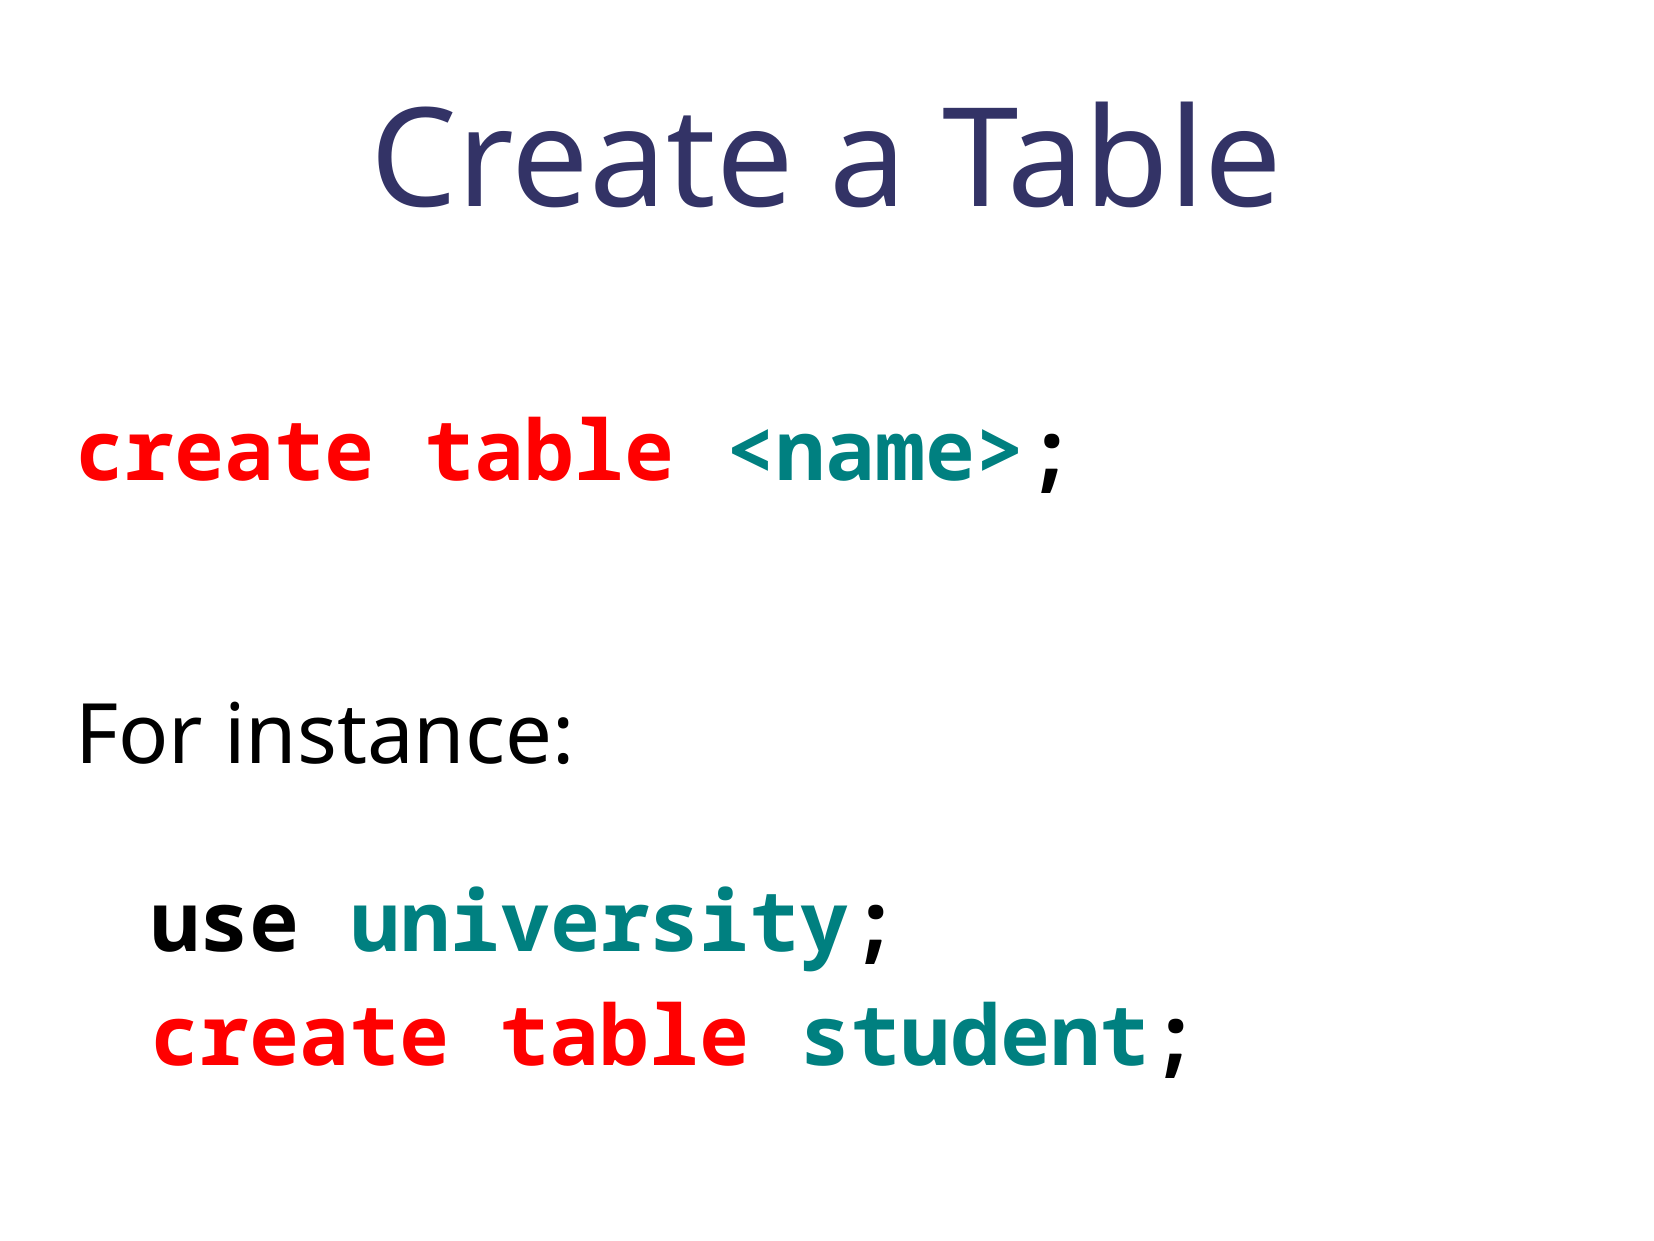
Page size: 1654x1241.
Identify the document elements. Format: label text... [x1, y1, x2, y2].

text_box use university; create table student; [150, 865, 1654, 1055]
subtitle create table <name>; [75, 391, 1613, 551]
title Create a Table [82, 56, 1571, 250]
text_box For instance: [75, 675, 1654, 865]
